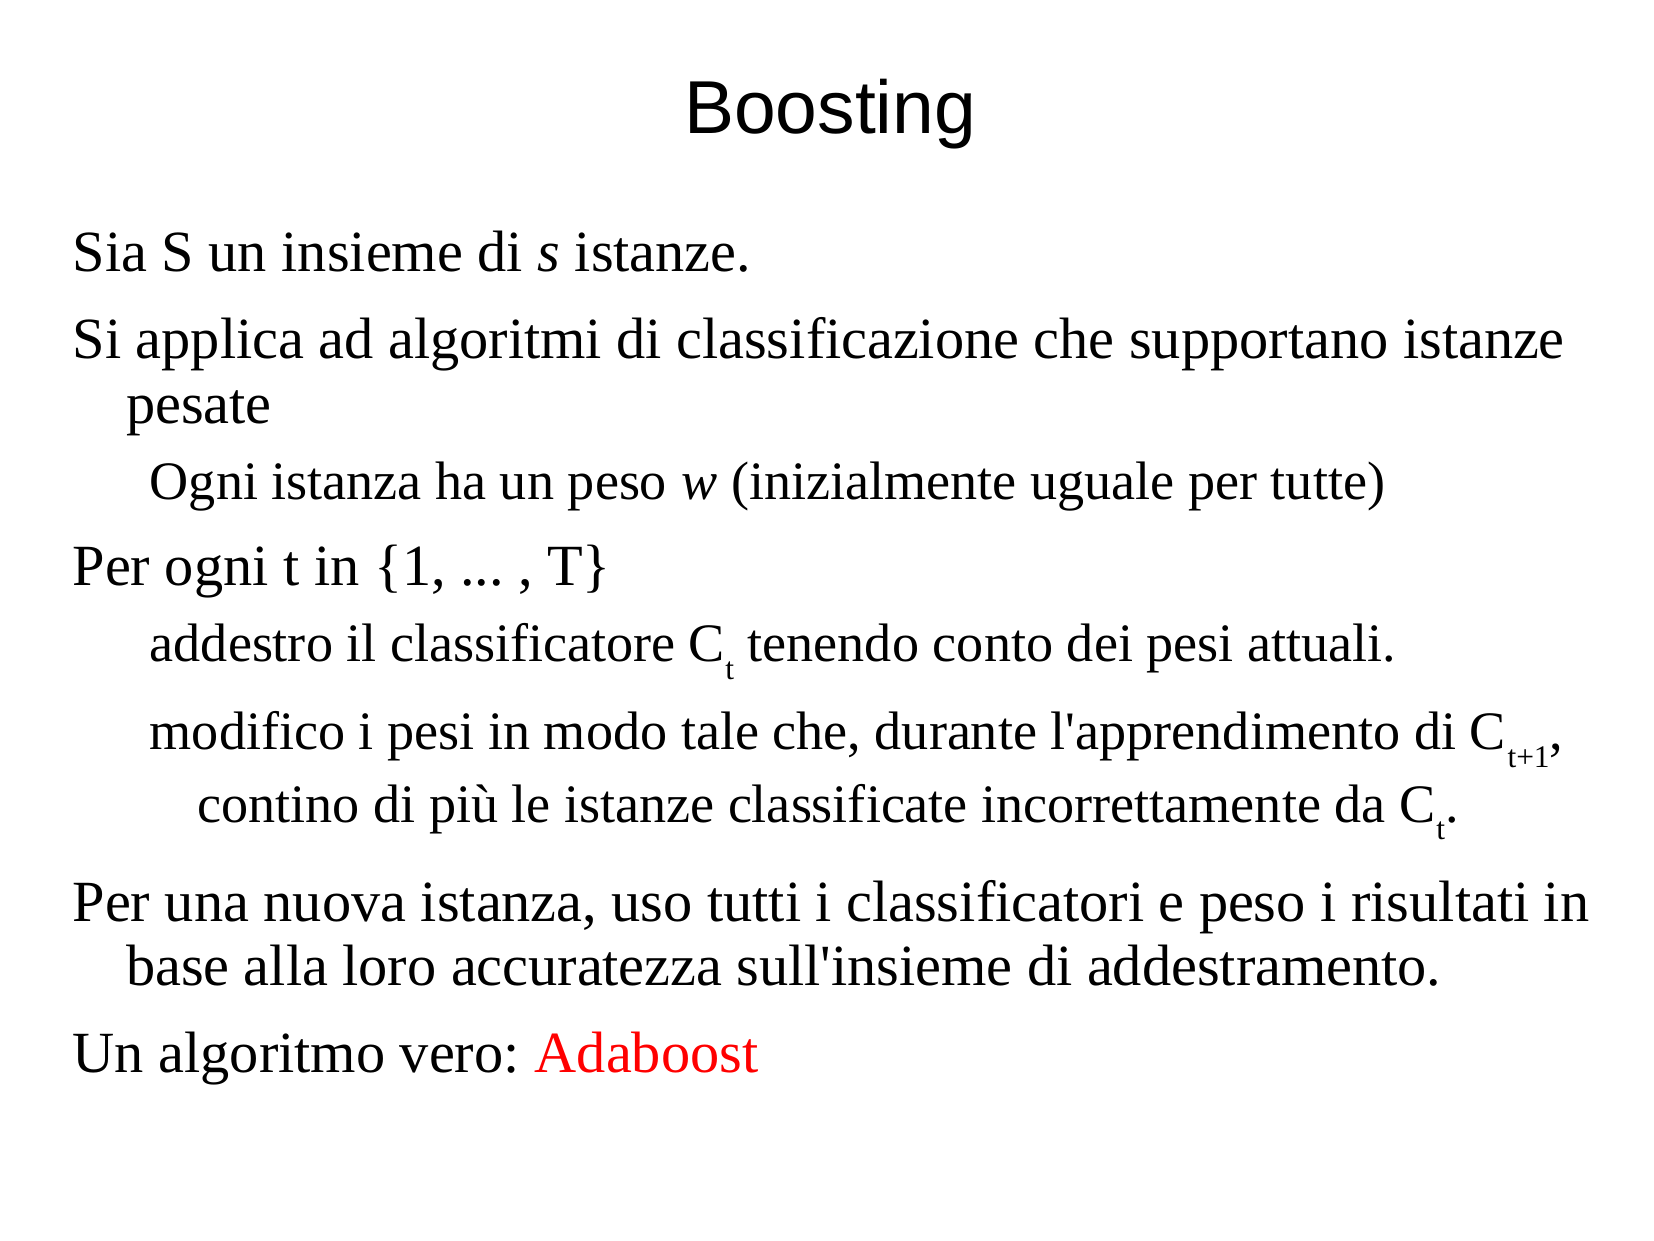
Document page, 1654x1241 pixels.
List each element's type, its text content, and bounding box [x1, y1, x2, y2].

list Sia S un insieme di s istanze. Si applica ad algoritmi di classificazione che supportano istanze pesate Ogni istanza ha un peso w (inizialmente uguale per tutte) Per ogni t in {1, ... , T} addestro il classificatore Ct tenendo conto dei pesi attuali. modifico i pesi in modo tale che, durante l'apprendimento di Ct+1, contino di più le istanze classificate incorrettamente da Ct. Per una nuova istanza, uso tutti i classificatori e peso i risultati in base alla loro accuratezza sull'insieme di addestramento. Un algoritmo vero: Adaboost [55, 219, 1605, 1179]
title Boosting [52, 42, 1608, 173]
